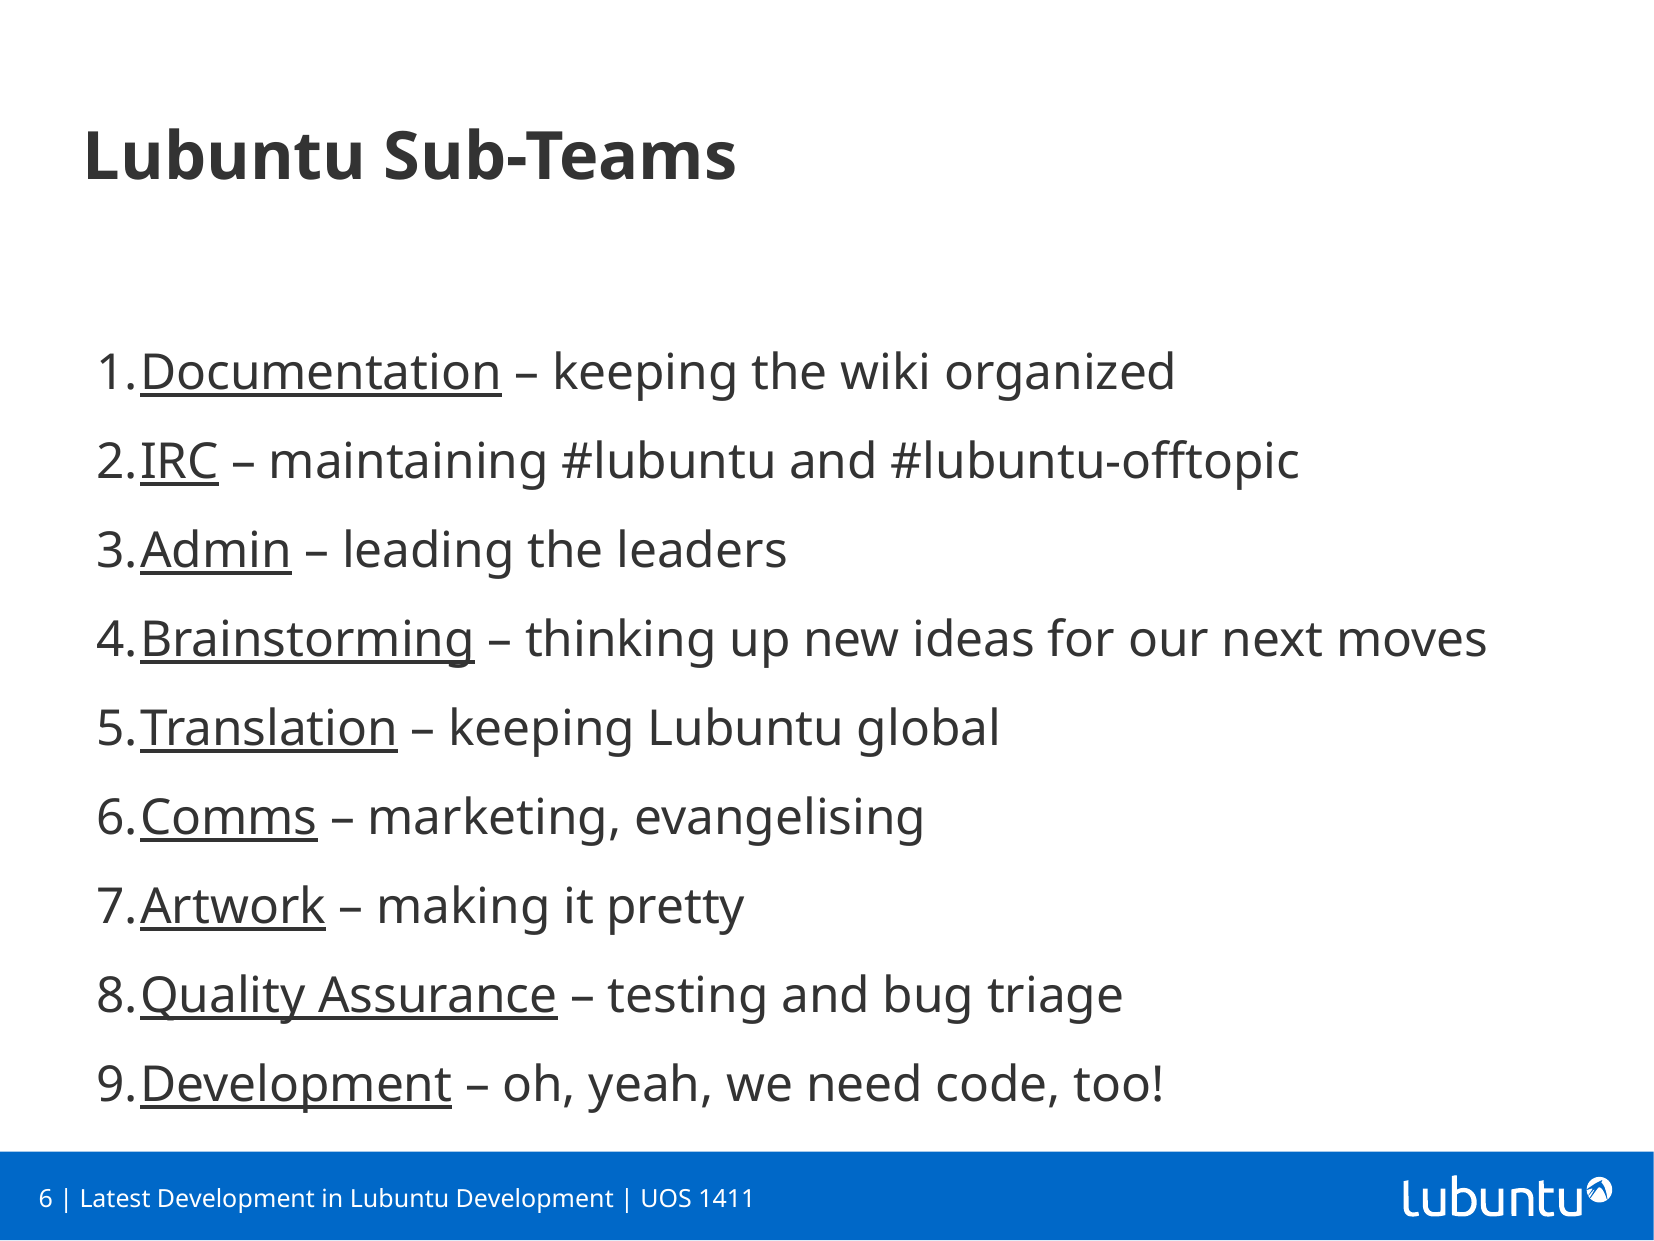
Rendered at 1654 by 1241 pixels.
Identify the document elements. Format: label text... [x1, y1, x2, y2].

title Lubuntu Sub-Teams [82, 49, 1571, 257]
list Documentation – keeping the wiki organized IRC – maintaining #lubuntu and #lubuntu-offtopic Admin – leading the leaders Brainstorming – thinking up new ideas for our next moves Translation – keeping Lubuntu global Comms – marketing, evangelising Artwork – making it pretty Quality Assurance – testing and bug triage Development – oh, yeah, we need code, too! [87, 301, 1579, 1121]
